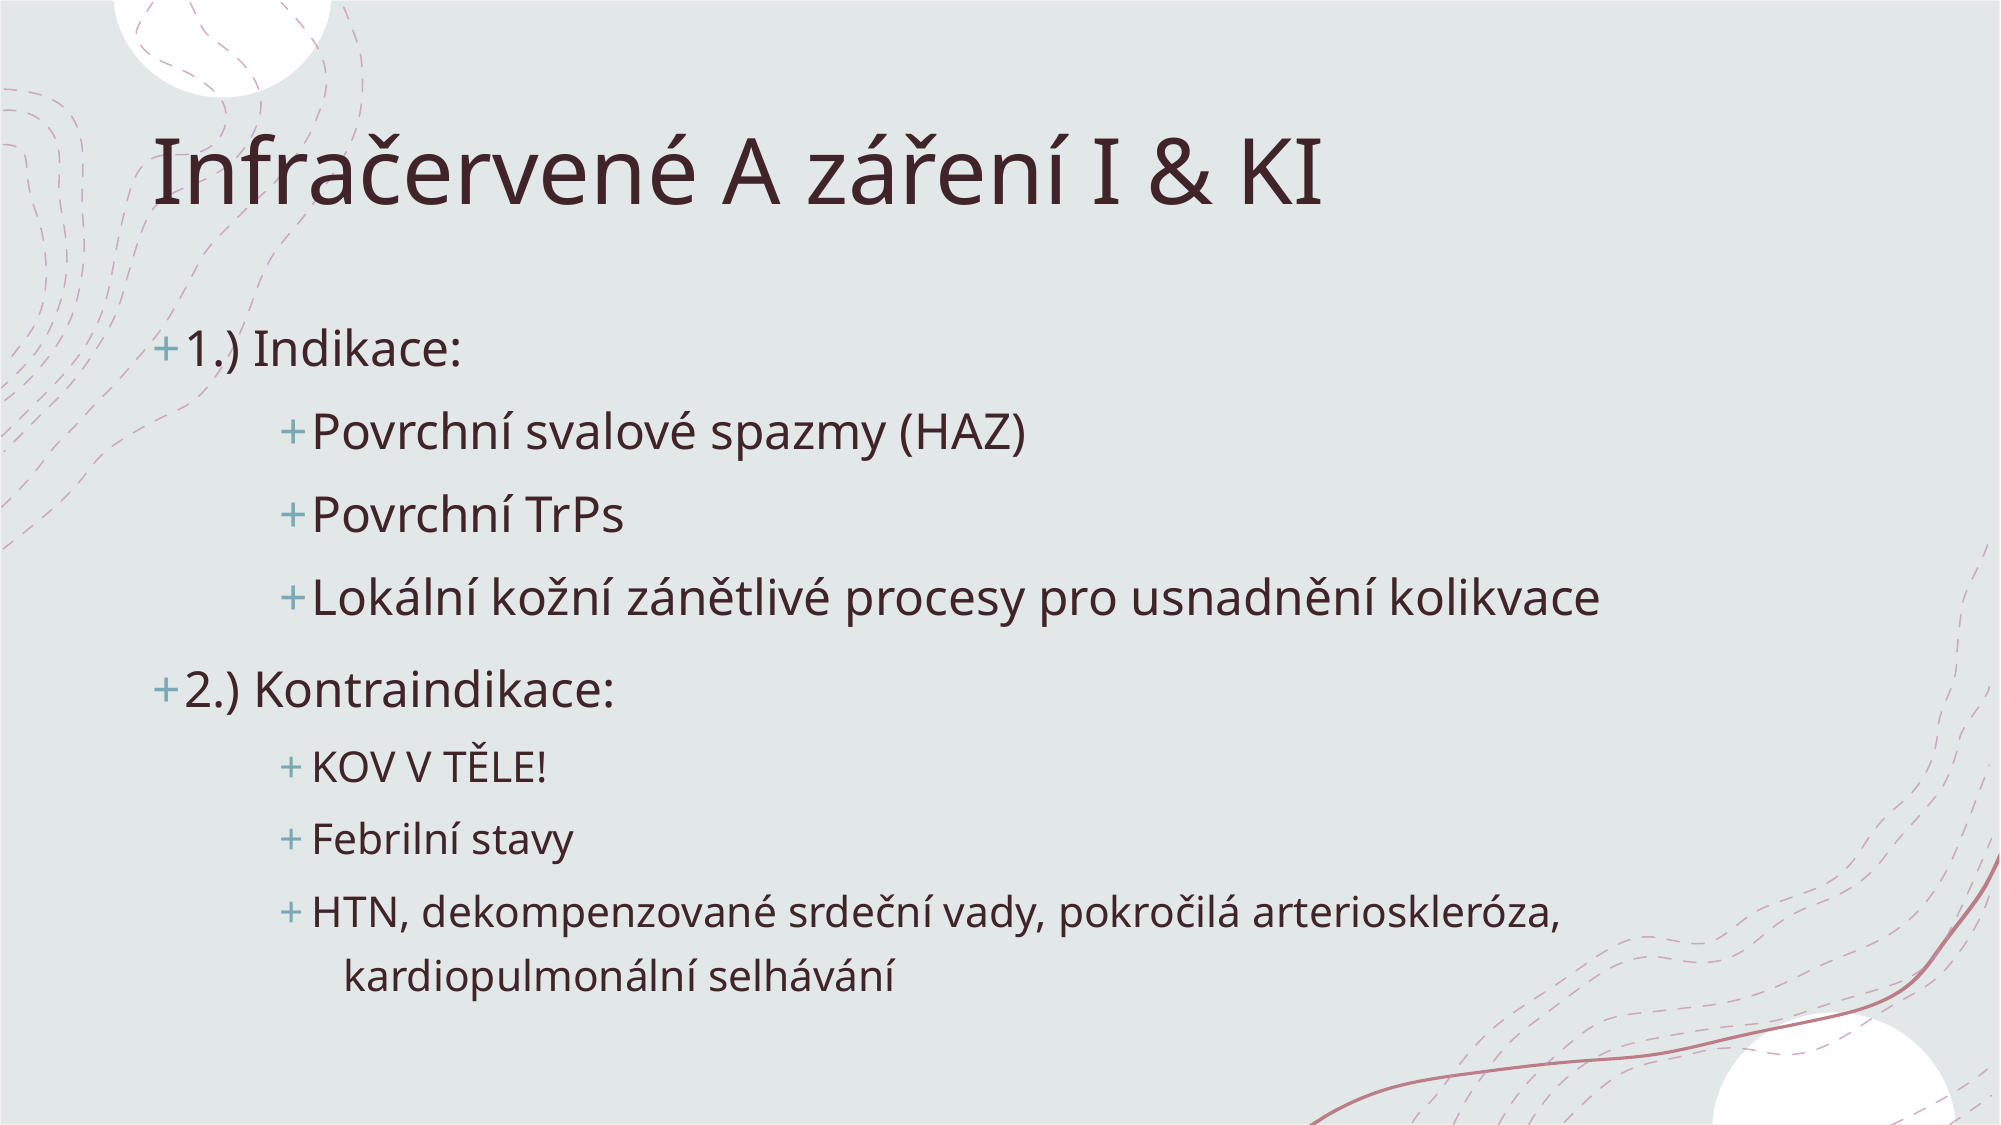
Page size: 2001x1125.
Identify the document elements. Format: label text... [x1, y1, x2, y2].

list 1.) Indikace: Povrchní svalové spazmy (HAZ) Povrchní TrPs Lokální kožní zánětlivé procesy pro usnadnění kolikvace 2.) Kontraindikace: KOV V TĚLE! Febrilní stavy HTN, dekompenzované srdeční vady, pokročilá arterioskleróza, kardiopulmonální selhávání [137, 299, 1863, 1014]
title Infračervené A záření I & KI [137, 59, 1863, 278]
